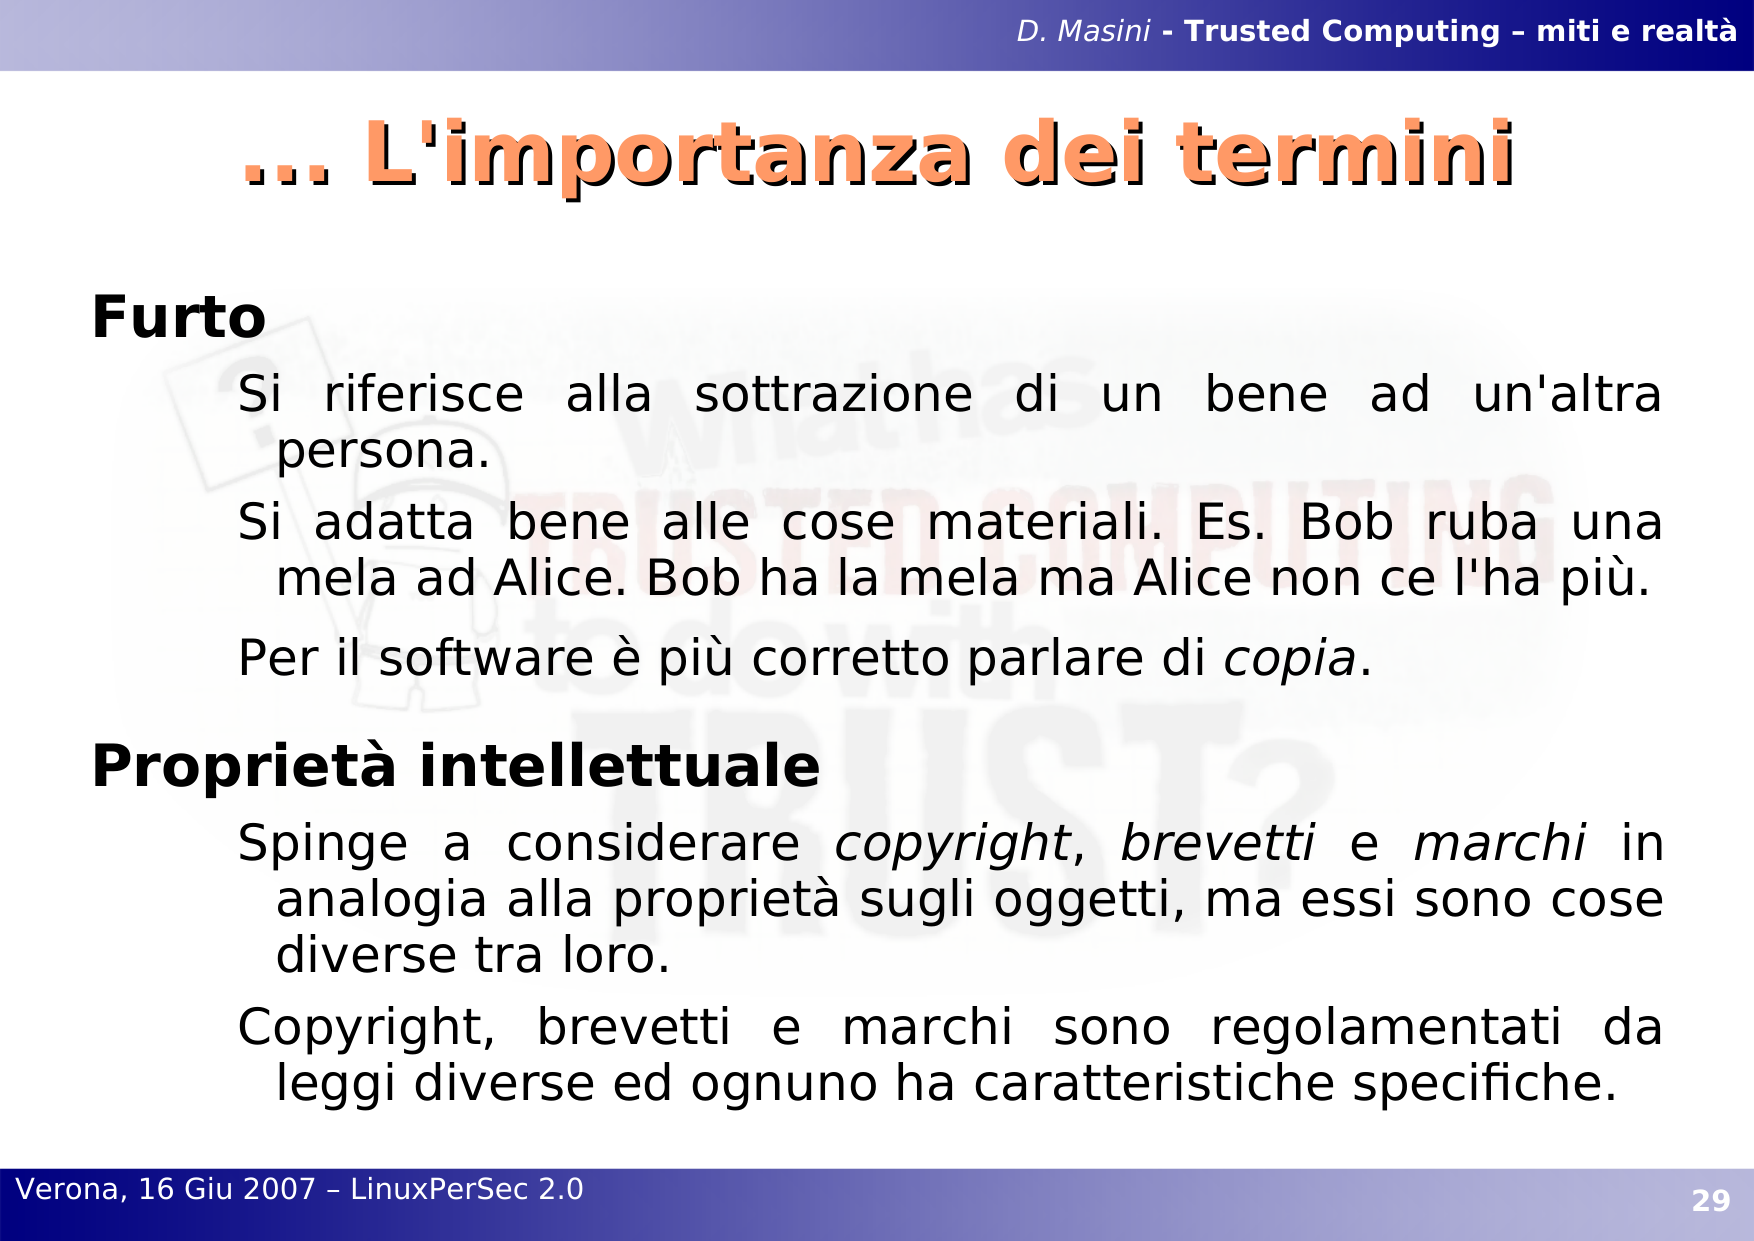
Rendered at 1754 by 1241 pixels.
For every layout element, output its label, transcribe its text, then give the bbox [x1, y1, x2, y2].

picture [0, 0, 1754, 1241]
title ... L'importanza dei termini [87, 49, 1667, 257]
subtitle Furto Si riferisce alla sottrazione di un bene ad un'altra persona. Si adatta bene alle cose materiali. Es. Bob ruba una mela ad Alice. Bob ha la mela ma Alice non ce l'ha più. Per il software è più corretto parlare di copia. Proprietà intellettuale Spinge a considerare copyright, brevetti e marchi in analogia alla proprietà sugli oggetti, ma essi sono cose diverse tra loro. Copyright, brevetti e marchi sono regolamentati da leggi diverse ed ognuno ha caratteristiche specifiche. [87, 283, 1667, 1114]
